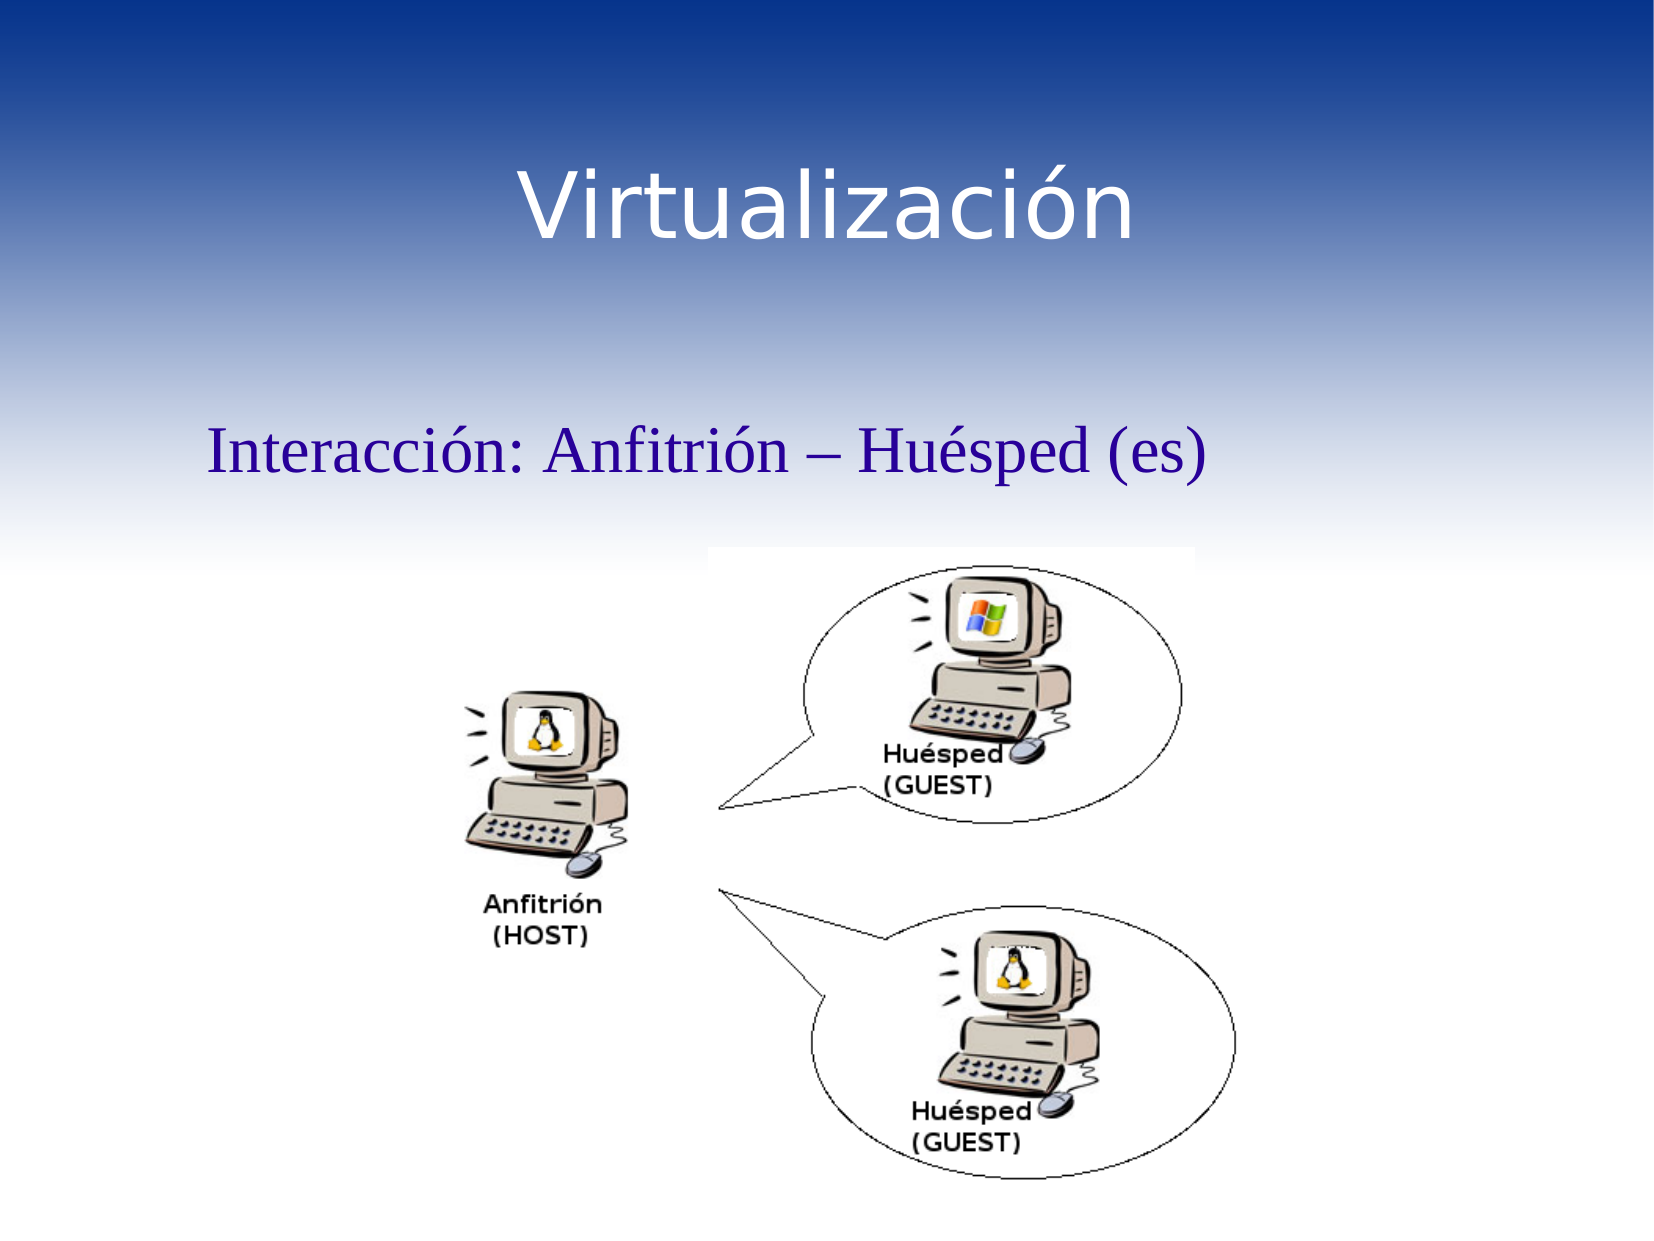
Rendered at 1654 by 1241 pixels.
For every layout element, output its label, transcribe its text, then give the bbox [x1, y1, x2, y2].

title Virtualización [121, 102, 1534, 311]
picture [0, 0, 1654, 1241]
text_box Interacción: Anfitrión – Huésped (es) [206, 413, 1506, 488]
